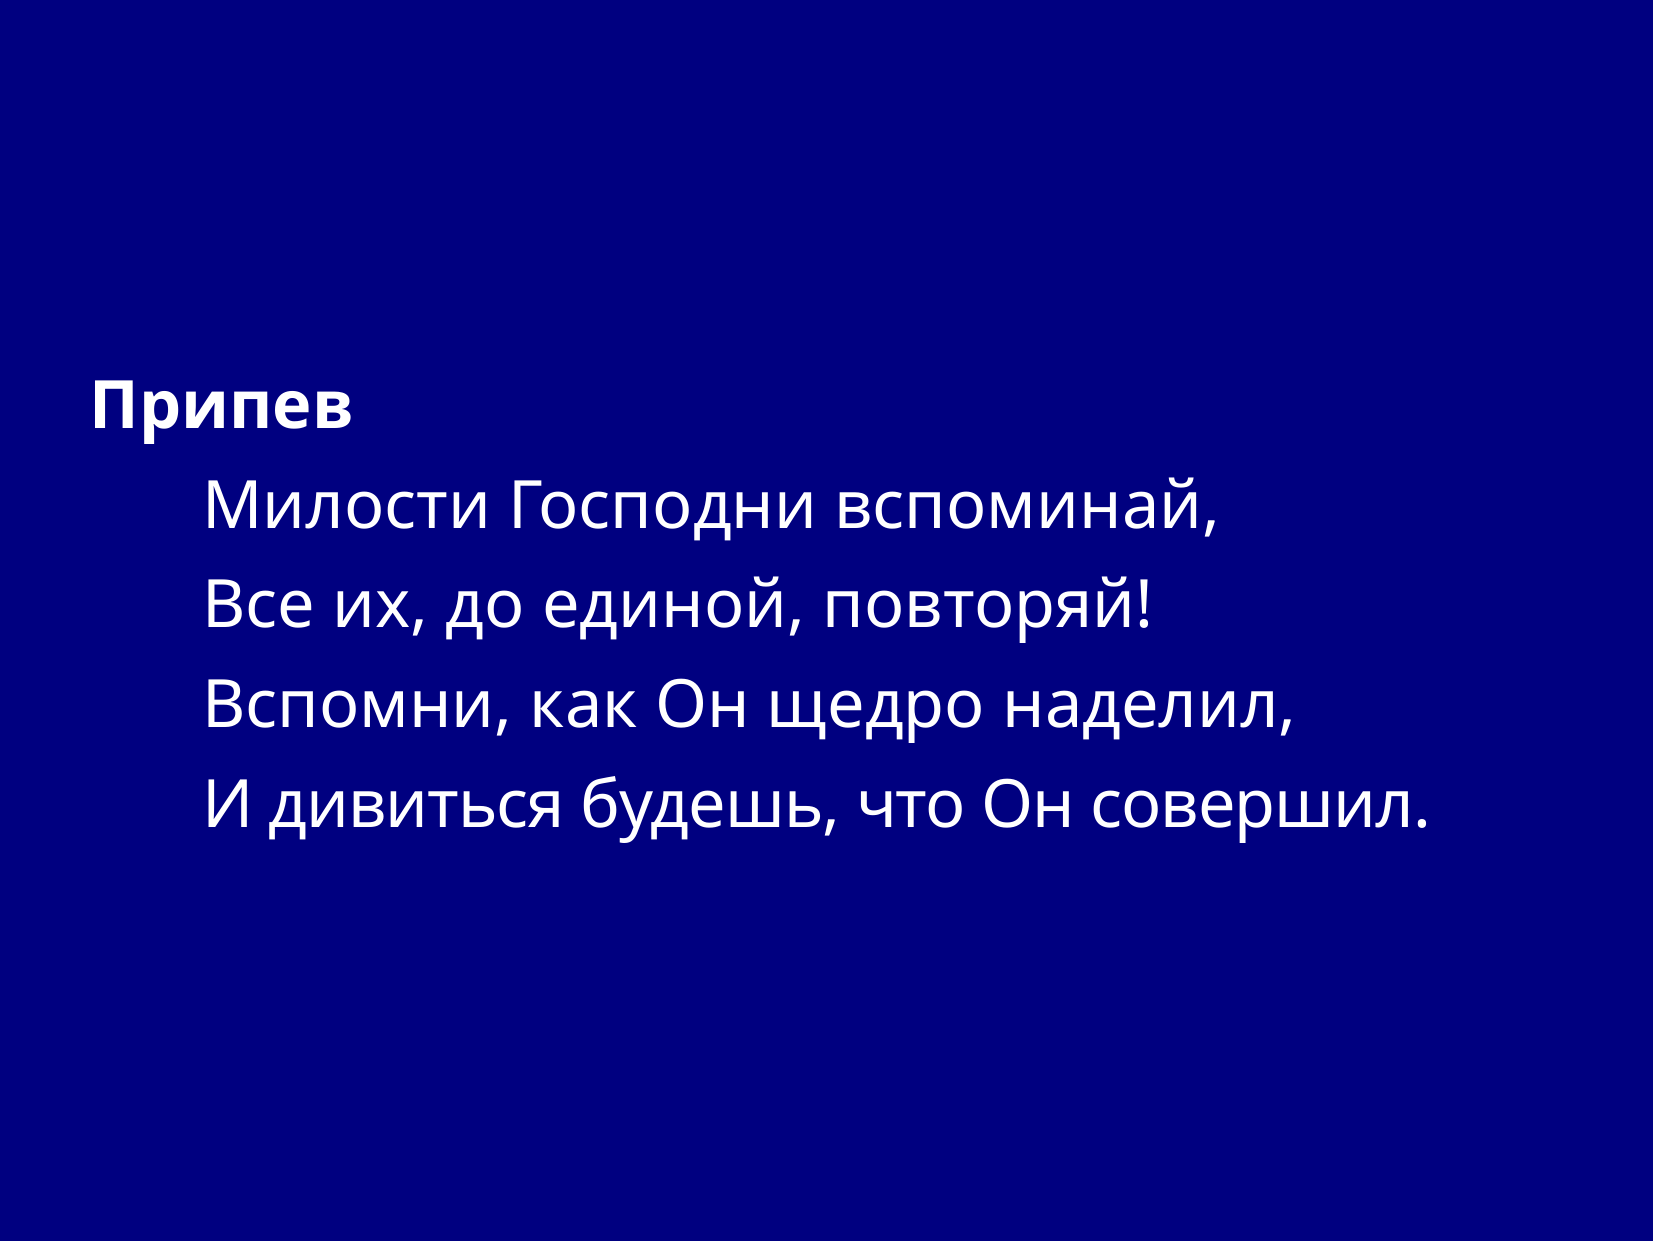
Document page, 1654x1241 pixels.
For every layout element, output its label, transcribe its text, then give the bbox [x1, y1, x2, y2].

text_box Припев Милости Господни вспоминай, Все их, до единой, повторяй! Вспомни, как Он щедро наделил, И дивиться будешь, что Он совершил. [75, 150, 1576, 1163]
